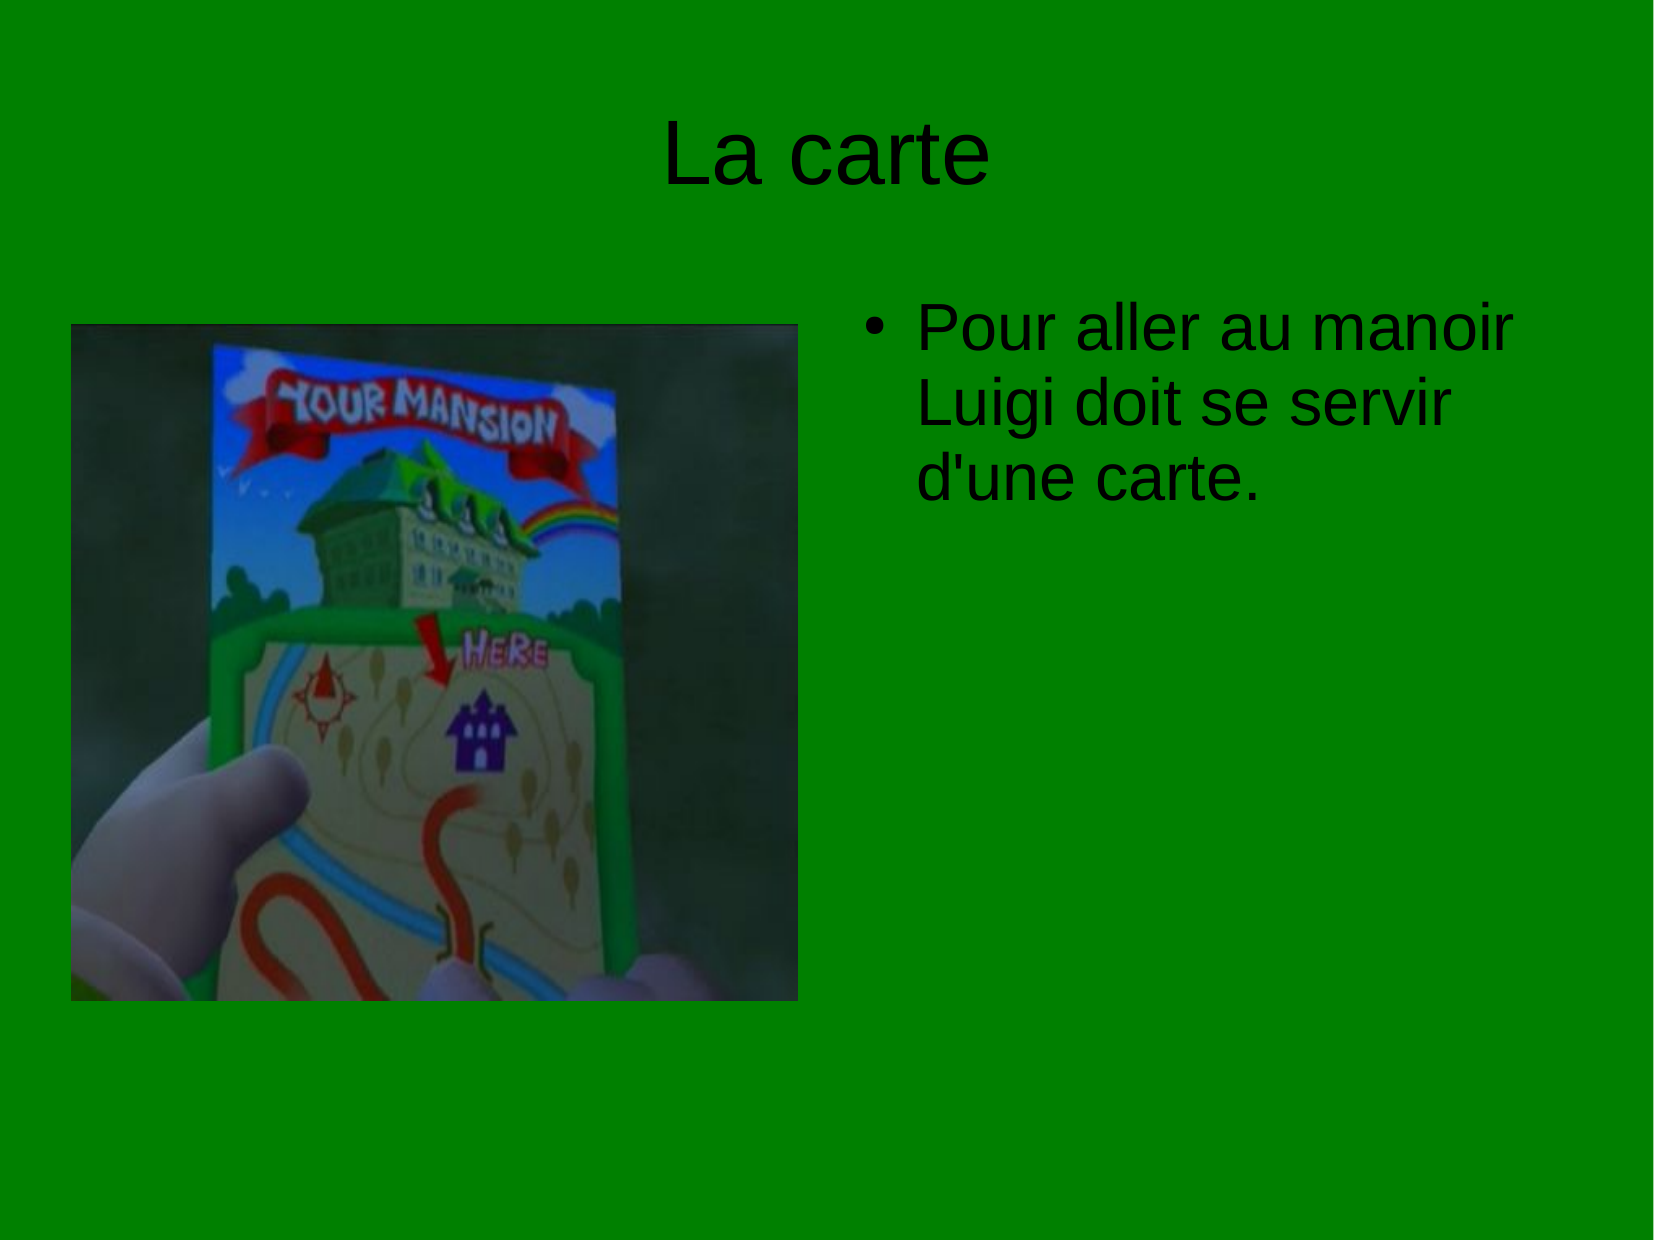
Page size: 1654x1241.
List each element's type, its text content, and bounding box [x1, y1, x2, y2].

list Pour aller au manoir Luigi doit se servir d'une carte. [845, 290, 1572, 1094]
title La carte [82, 56, 1571, 250]
picture [71, 324, 798, 1001]
